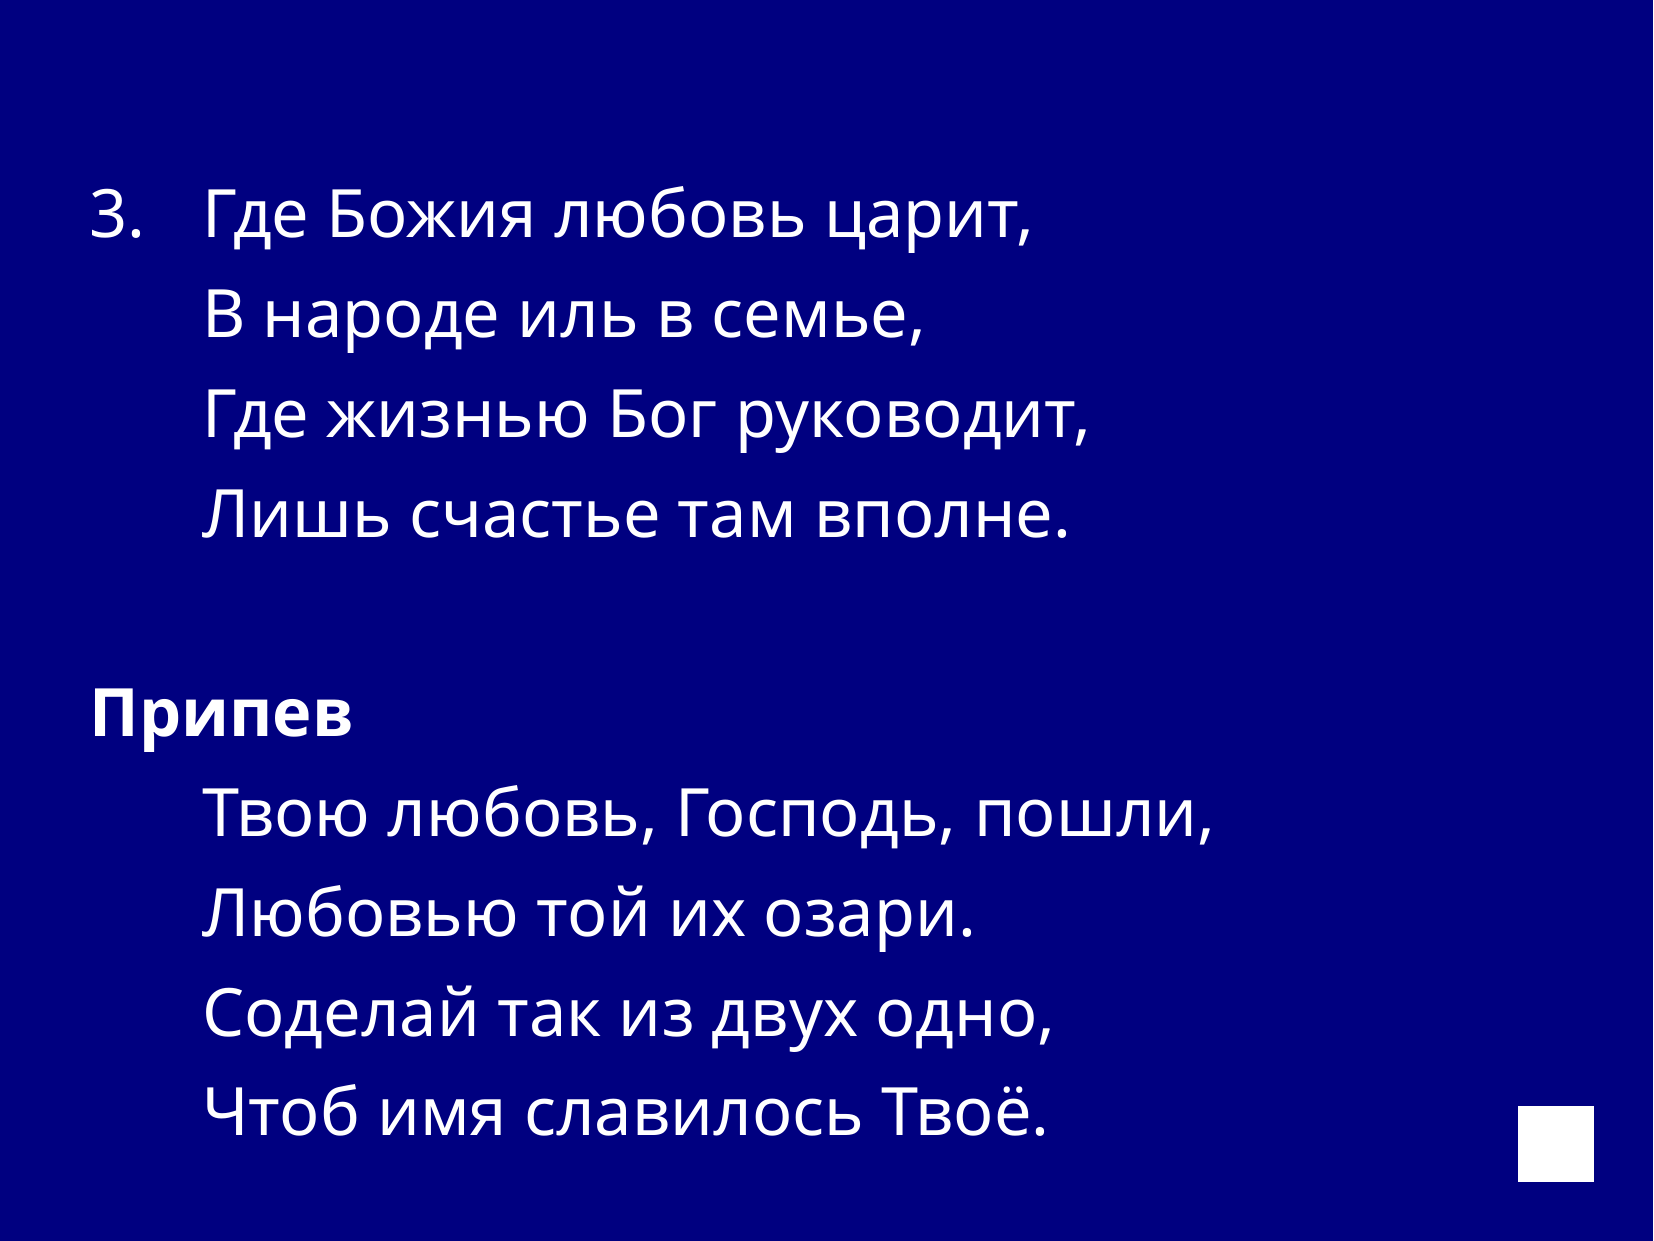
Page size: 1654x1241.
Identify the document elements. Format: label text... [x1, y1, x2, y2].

text_box [1518, 1106, 1594, 1182]
text_box 3. Где Божия любовь царит, В народе иль в семье, Где жизнью Бог руководит, Лишь счастье там вполне. Припев Твою любовь, Господь, пошли, Любовью той их озари. Соделай так из двух одно, Чтоб имя славилось Твоё. [75, 150, 1576, 1163]
